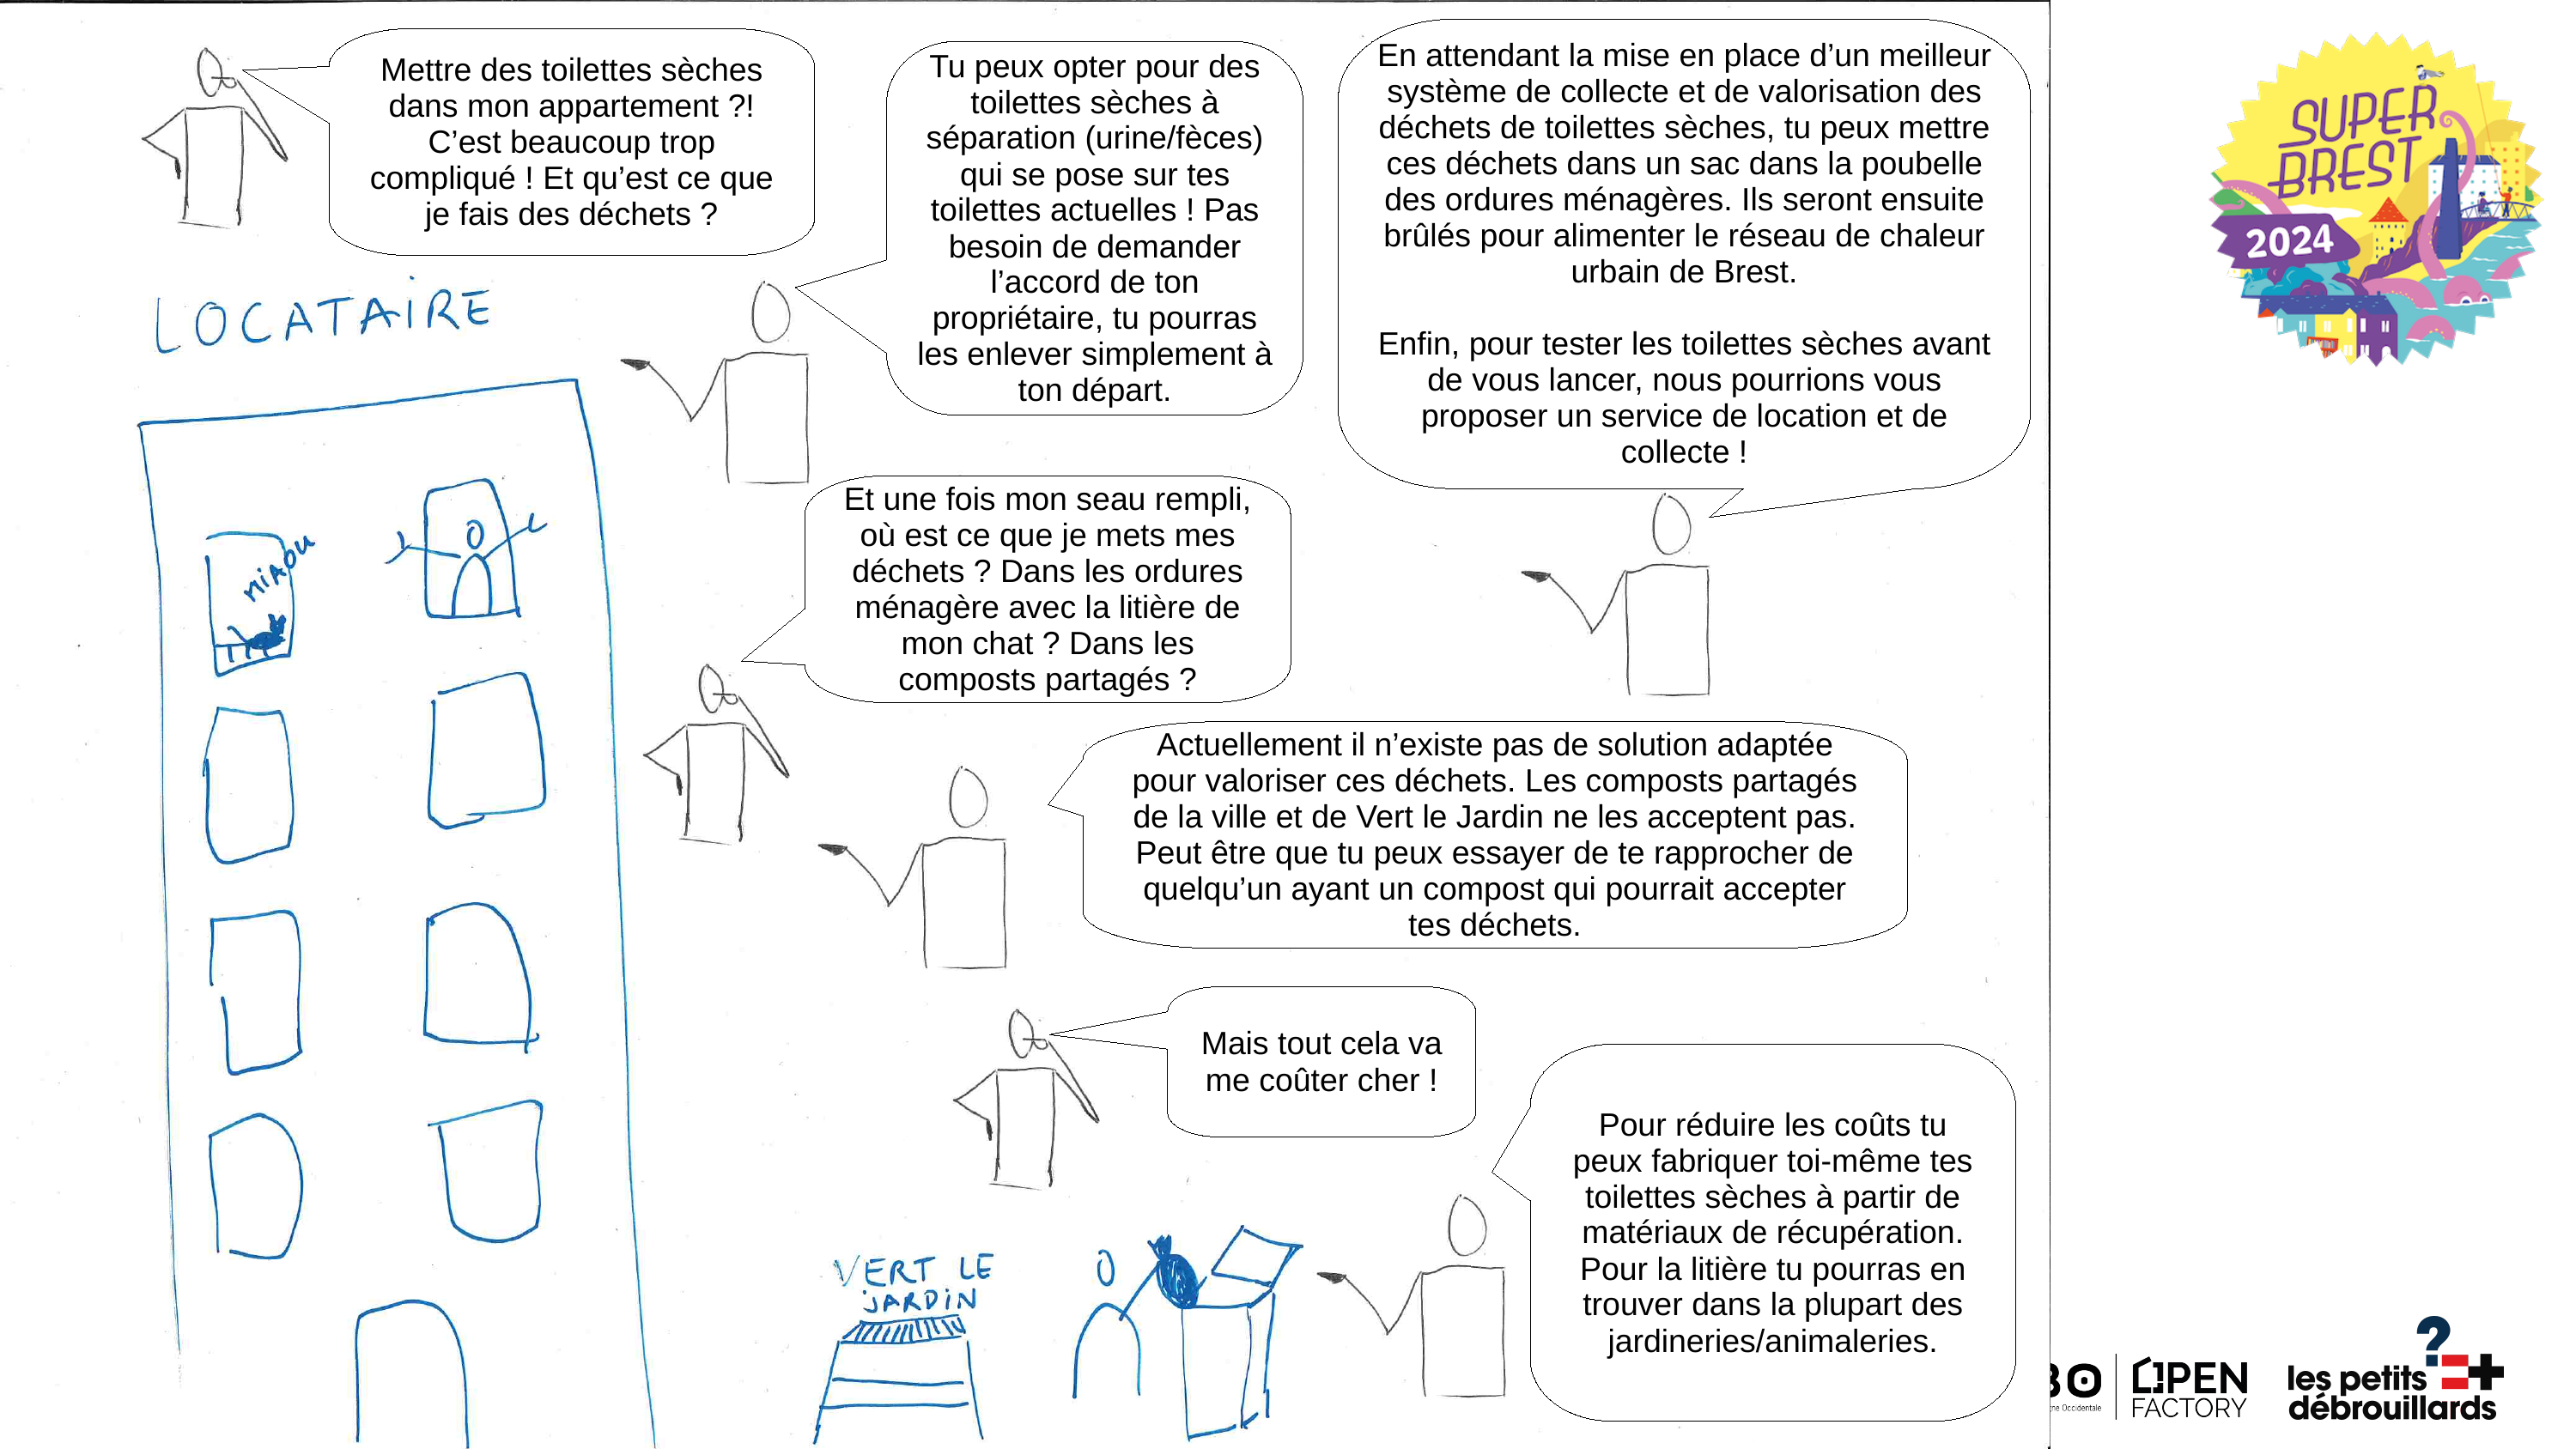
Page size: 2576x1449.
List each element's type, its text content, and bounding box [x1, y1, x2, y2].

picture [0, 0, 2247, 1449]
text_box Tu peux opter pour des toilettes sèches à séparation (urine/fèces) qui se pose sur tes toilettes actuelles ! Pas besoin de demander l’accord de ton propriétaire, tu pourras les enlever simplement à ton départ. [795, 41, 1303, 415]
picture [2288, 1316, 2504, 1420]
picture [2176, 0, 2576, 400]
text_box Pour réduire les coûts tu peux fabriquer toi-même tes toilettes sèches à partir de matériaux de récupération. Pour la litière tu pourras en trouver dans la plupart des jardineries/animaleries. [1492, 1044, 2016, 1422]
text_box Mettre des toilettes sèches dans mon appartement ?! C’est beaucoup trop compliqué ! Et qu’est ce que je fais des déchets ? [242, 28, 815, 256]
text_box Actuellement il n’existe pas de solution adaptée pour valoriser ces déchets. Les composts partagés de la ville et de Vert le Jardin ne les acceptent pas. Peut être que tu peux essayer de te rapprocher de quelqu’un ayant un compost qui pourrait accepter tes déchets. [1048, 721, 1908, 949]
text_box En attendant la mise en place d’un meilleur système de collecte et de valorisation des déchets de toilettes sèches, tu peux mettre ces déchets dans un sac dans la poubelle des ordures ménagères. Ils seront ensuite brûlés pour alimenter le réseau de chaleur urbain de Brest. Enfin, pour tester les toilettes sèches avant de vous lancer, nous pourrions vous proposer un service de location et de collecte ! [1338, 19, 2031, 518]
text_box Et une fois mon seau rempli, où est ce que je mets mes déchets ? Dans les ordures ménagère avec la litière de mon chat ? Dans les composts partagés ? [741, 476, 1291, 703]
text_box Mais tout cela va me coûter cher ! [1049, 986, 1476, 1137]
